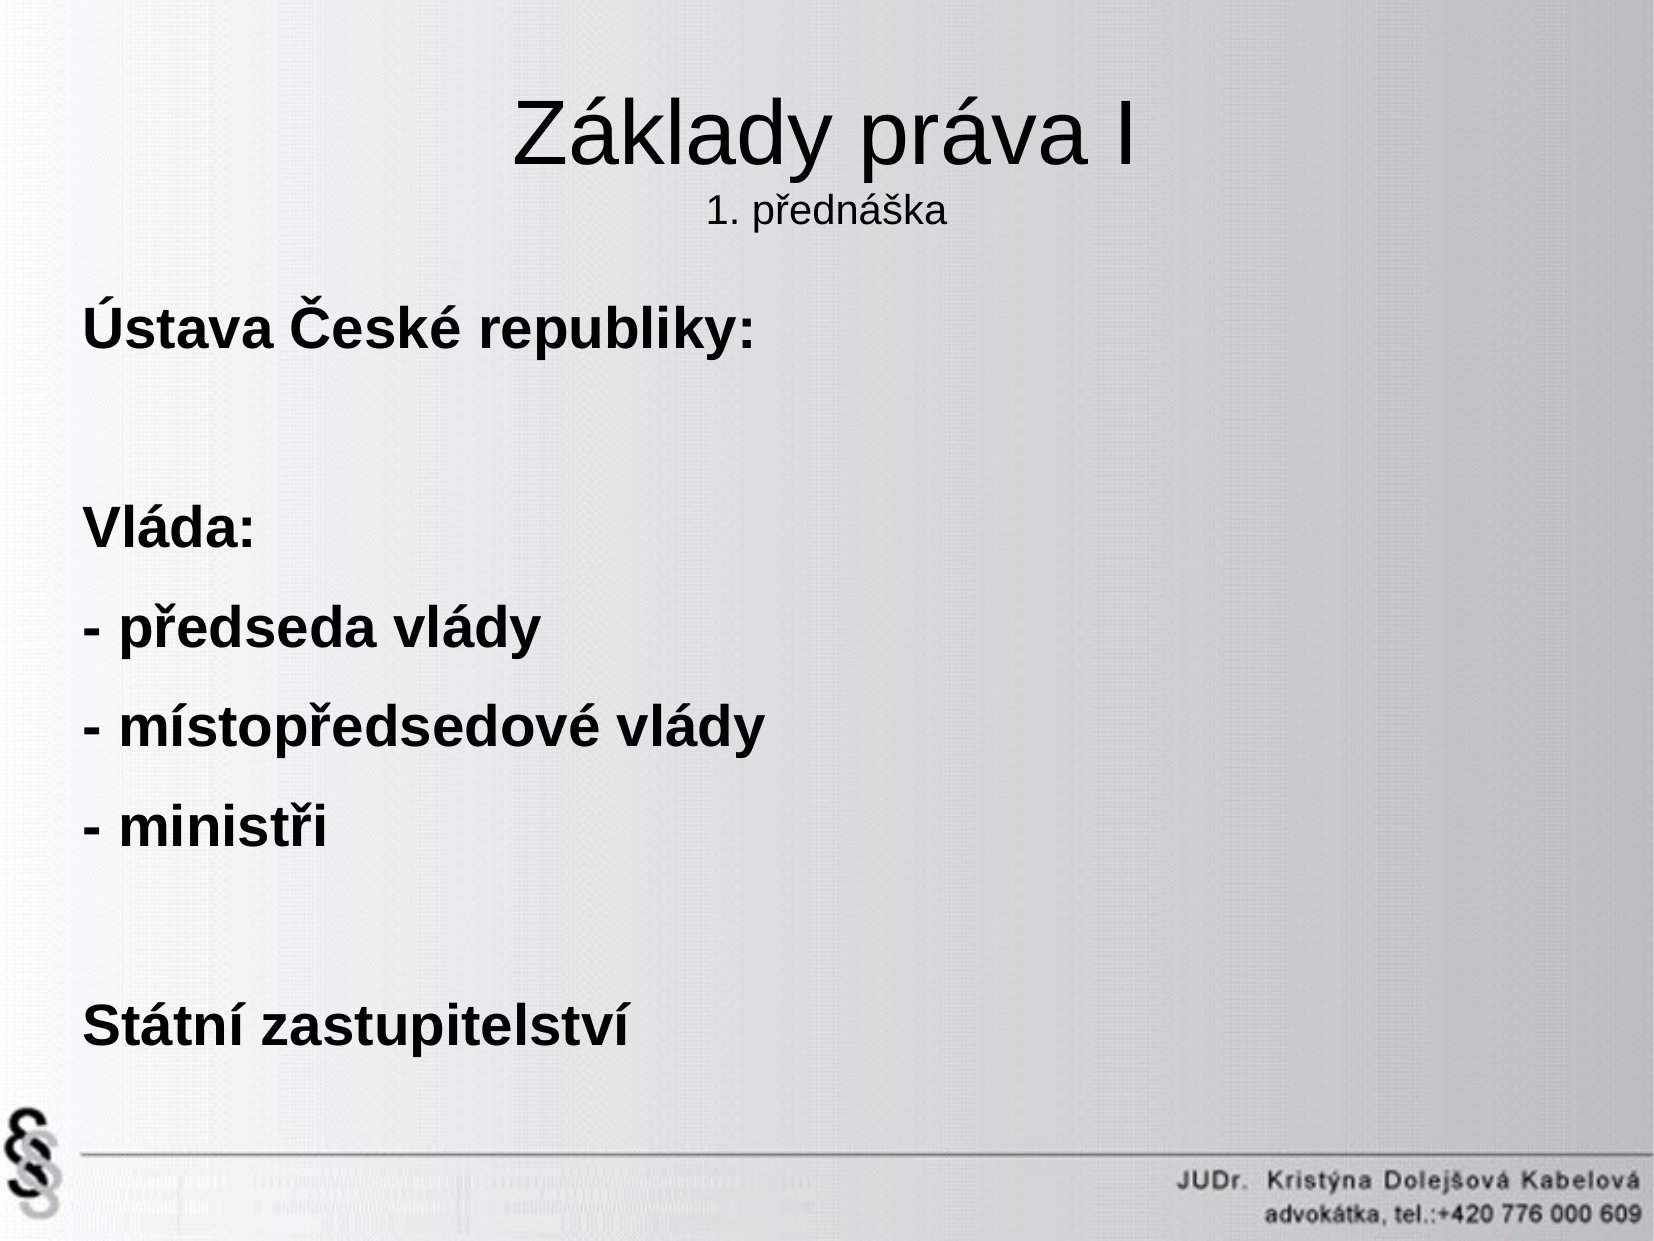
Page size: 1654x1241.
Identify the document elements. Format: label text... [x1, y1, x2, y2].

text_box Základy práva I 1. přednáška [82, 49, 1571, 257]
picture [0, 0, 1654, 1241]
text_box Ústava České republiky: Vláda: - předseda vlády - místopředsedové vlády - ministři Státní zastupitelství [82, 290, 1571, 1010]
